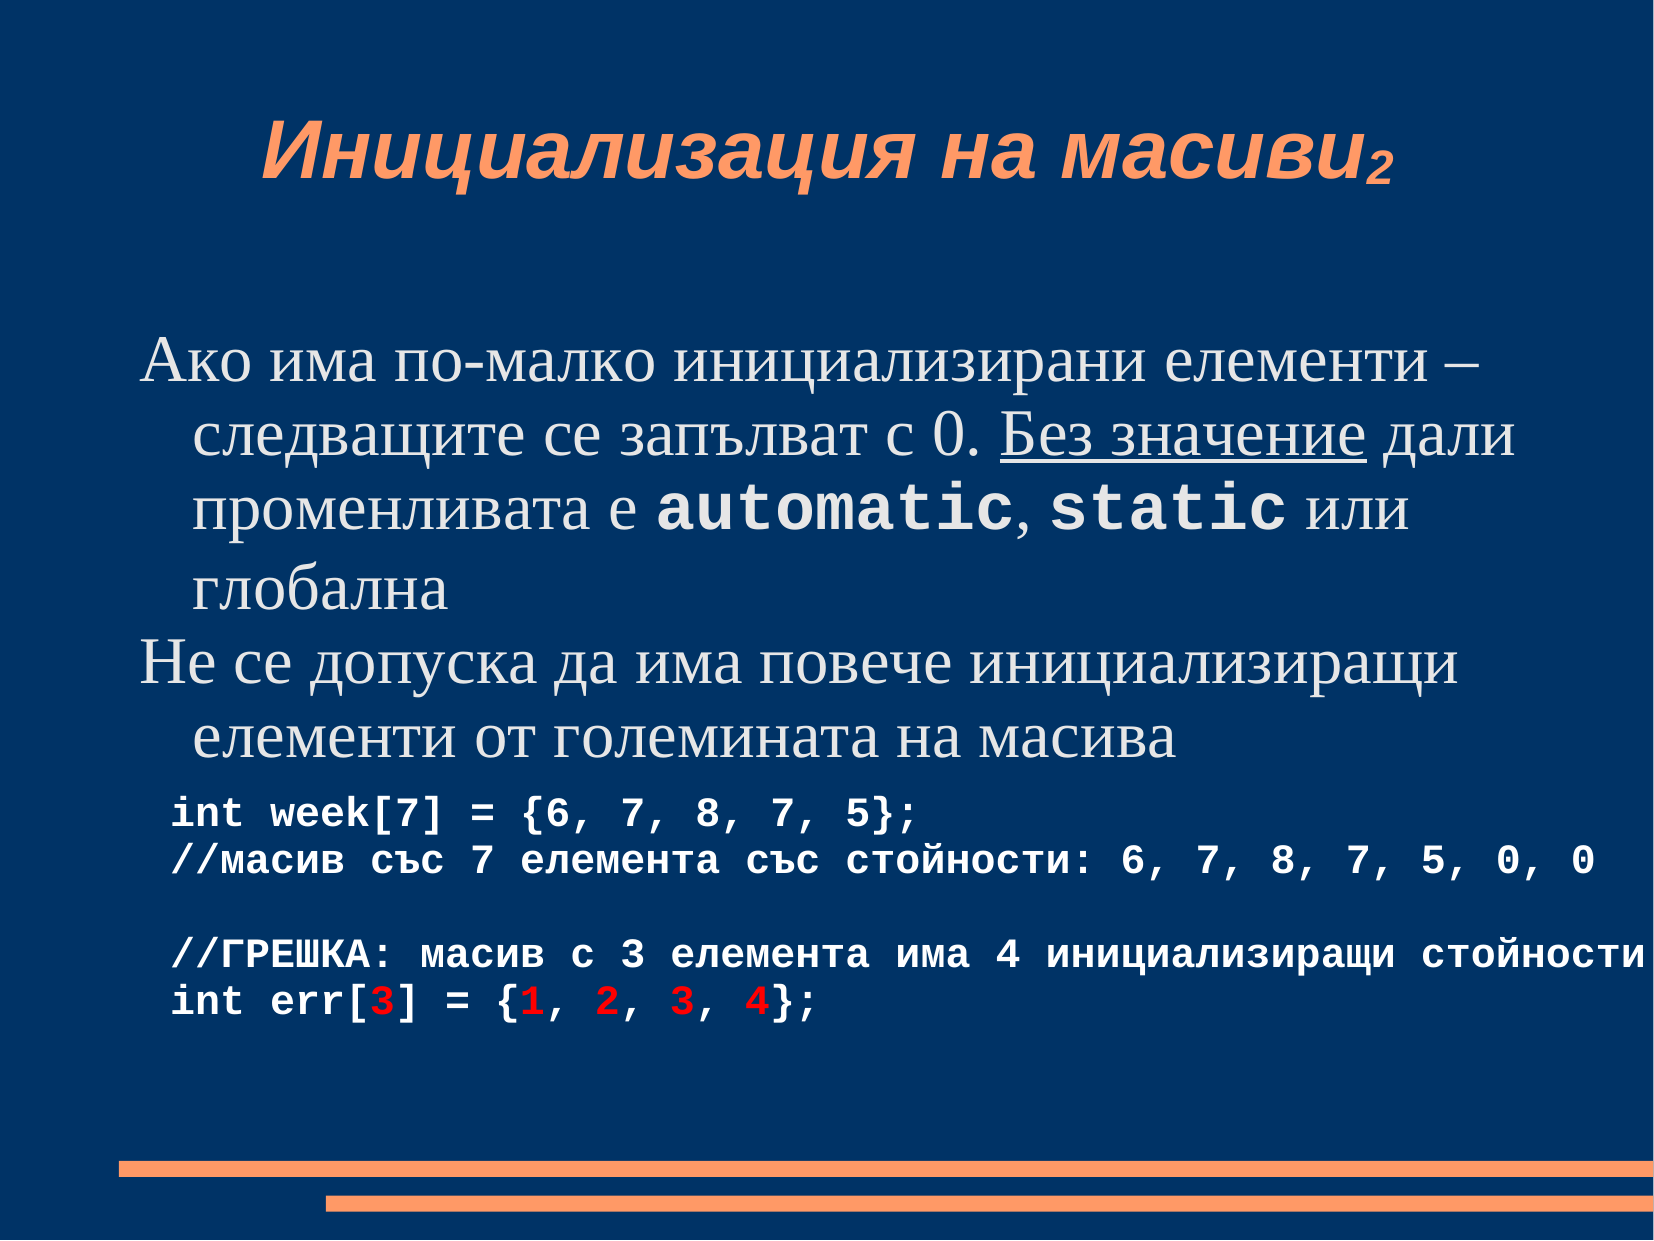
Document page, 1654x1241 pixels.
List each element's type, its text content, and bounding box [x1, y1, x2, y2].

text_box int week[7] = {6, 7, 8, 7, 5}; //масив със 7 елемента със стойности: 6, 7, 8, 7, 5, 0, 0 //ГРЕШКА: масив с 3 елемента има 4 инициализиращи стойности int err[3] = {1, 2, 3, 4}; [155, 783, 1654, 1086]
title Инициализация на масиви2 [121, 53, 1534, 247]
list Ако има по-малко инициализирани елементи – следващите се запълват с 0. Без значение дали променливата е automatic, static или глобална Не се допуска да има повече инициализиращи елементи от големината на масива [121, 322, 1626, 880]
